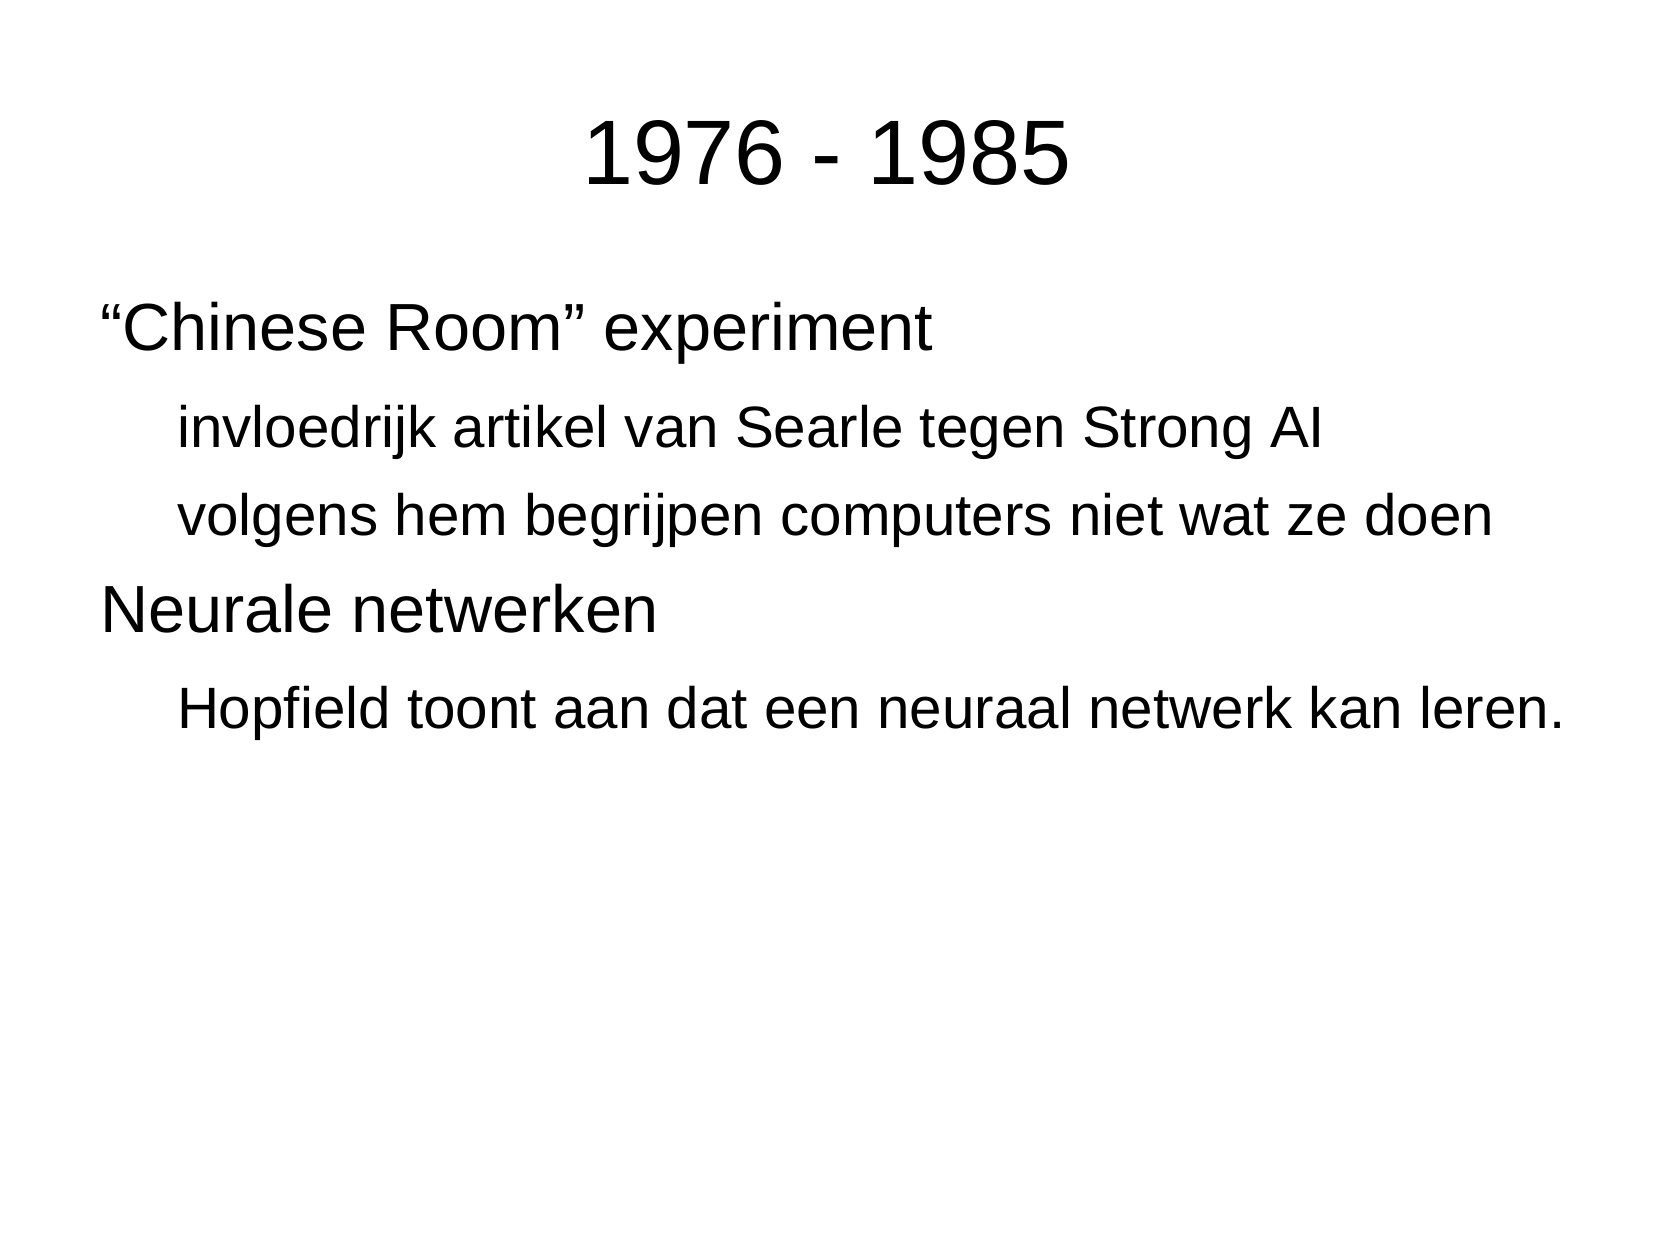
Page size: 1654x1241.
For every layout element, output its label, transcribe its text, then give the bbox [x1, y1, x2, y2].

title 1976 - 1985 [82, 49, 1571, 257]
list “Chinese Room” experiment invloedrijk artikel van Searle tegen Strong AI volgens hem begrijpen computers niet wat ze doen Neurale netwerken Hopfield toont aan dat een neuraal netwerk kan leren. [82, 290, 1571, 1094]
